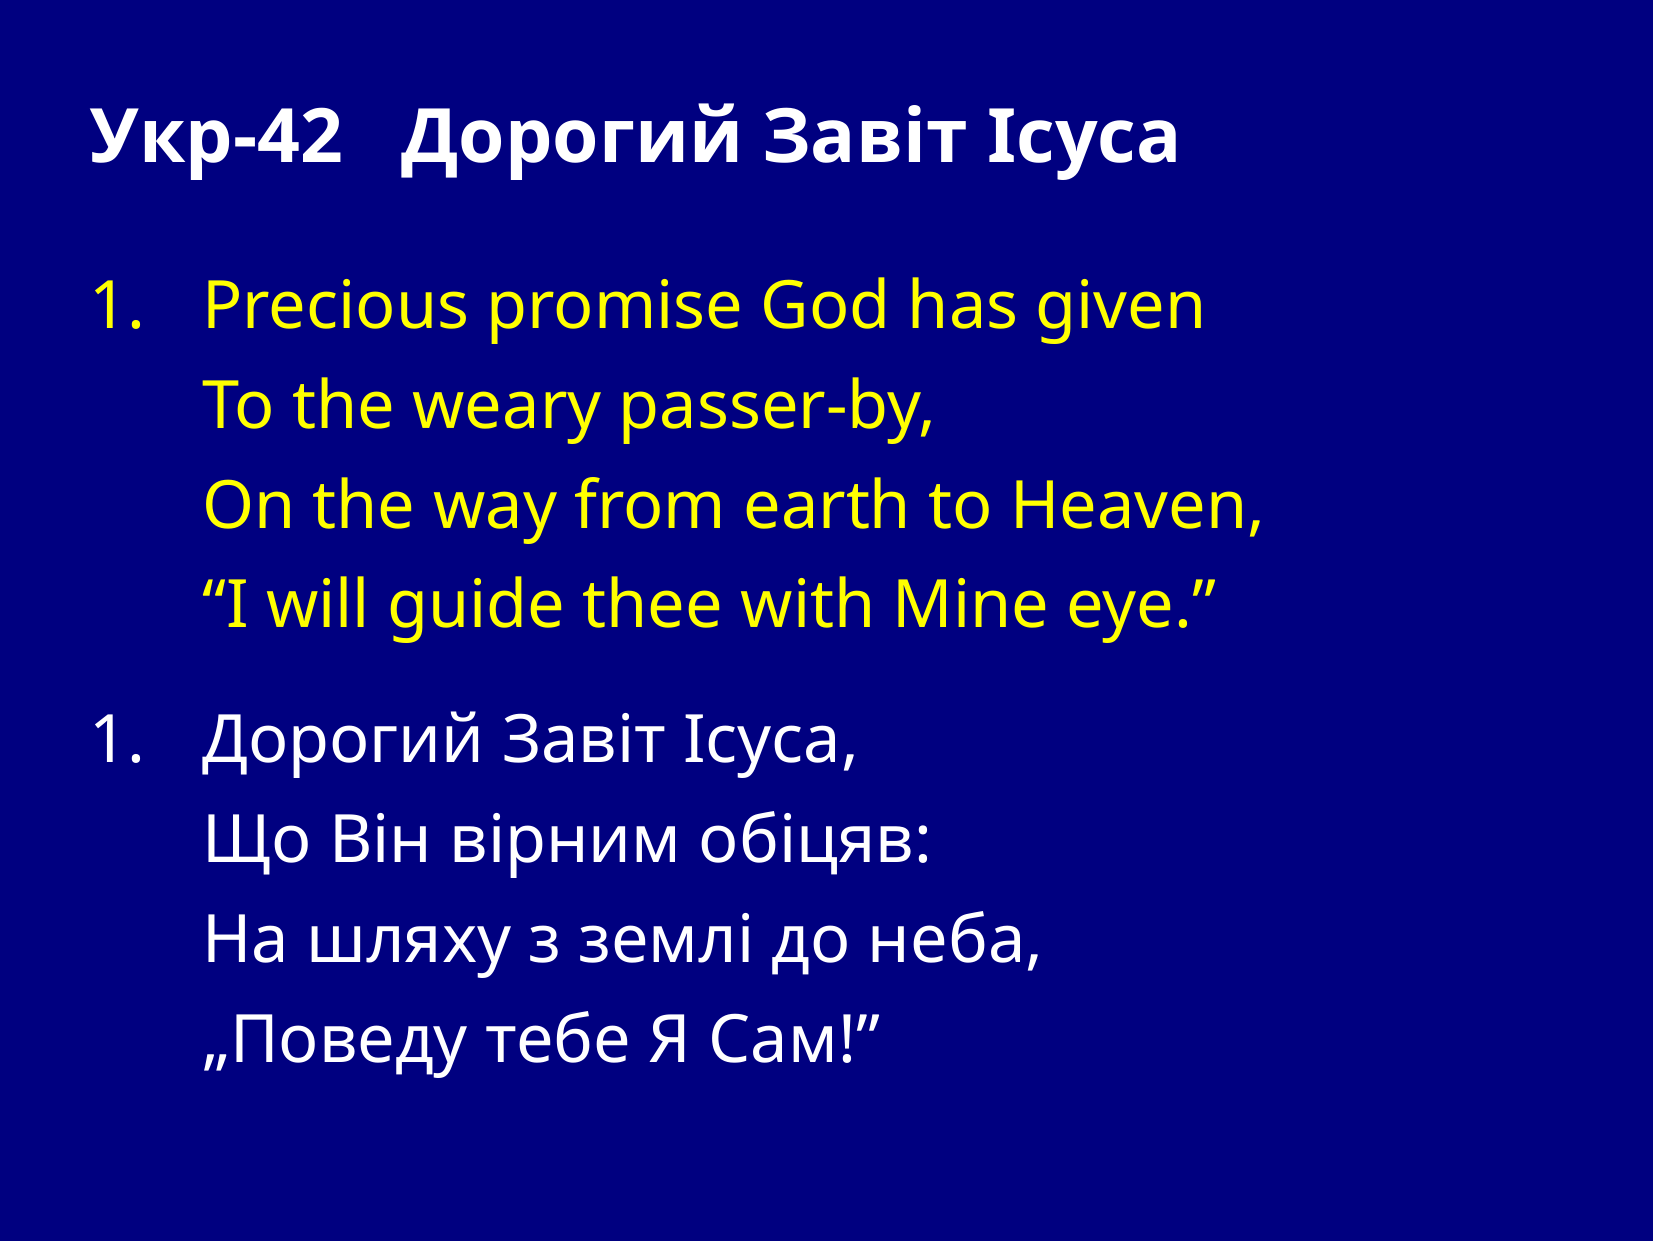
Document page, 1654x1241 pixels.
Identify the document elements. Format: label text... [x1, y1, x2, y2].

text_box Укр-42 Дорогий Завіт Ісуса [75, 75, 1576, 188]
text_box 1. Дорогий Завіт Ісуса, Що Він вірним обіцяв: На шляху з землі до неба, „Поведу тебе Я Сам!” [75, 675, 1576, 1163]
text_box 1. Precious promise God has given To the weary passer-by, On the way from earth to Heaven, “I will guide thee with Mine eye.” [75, 188, 1576, 638]
